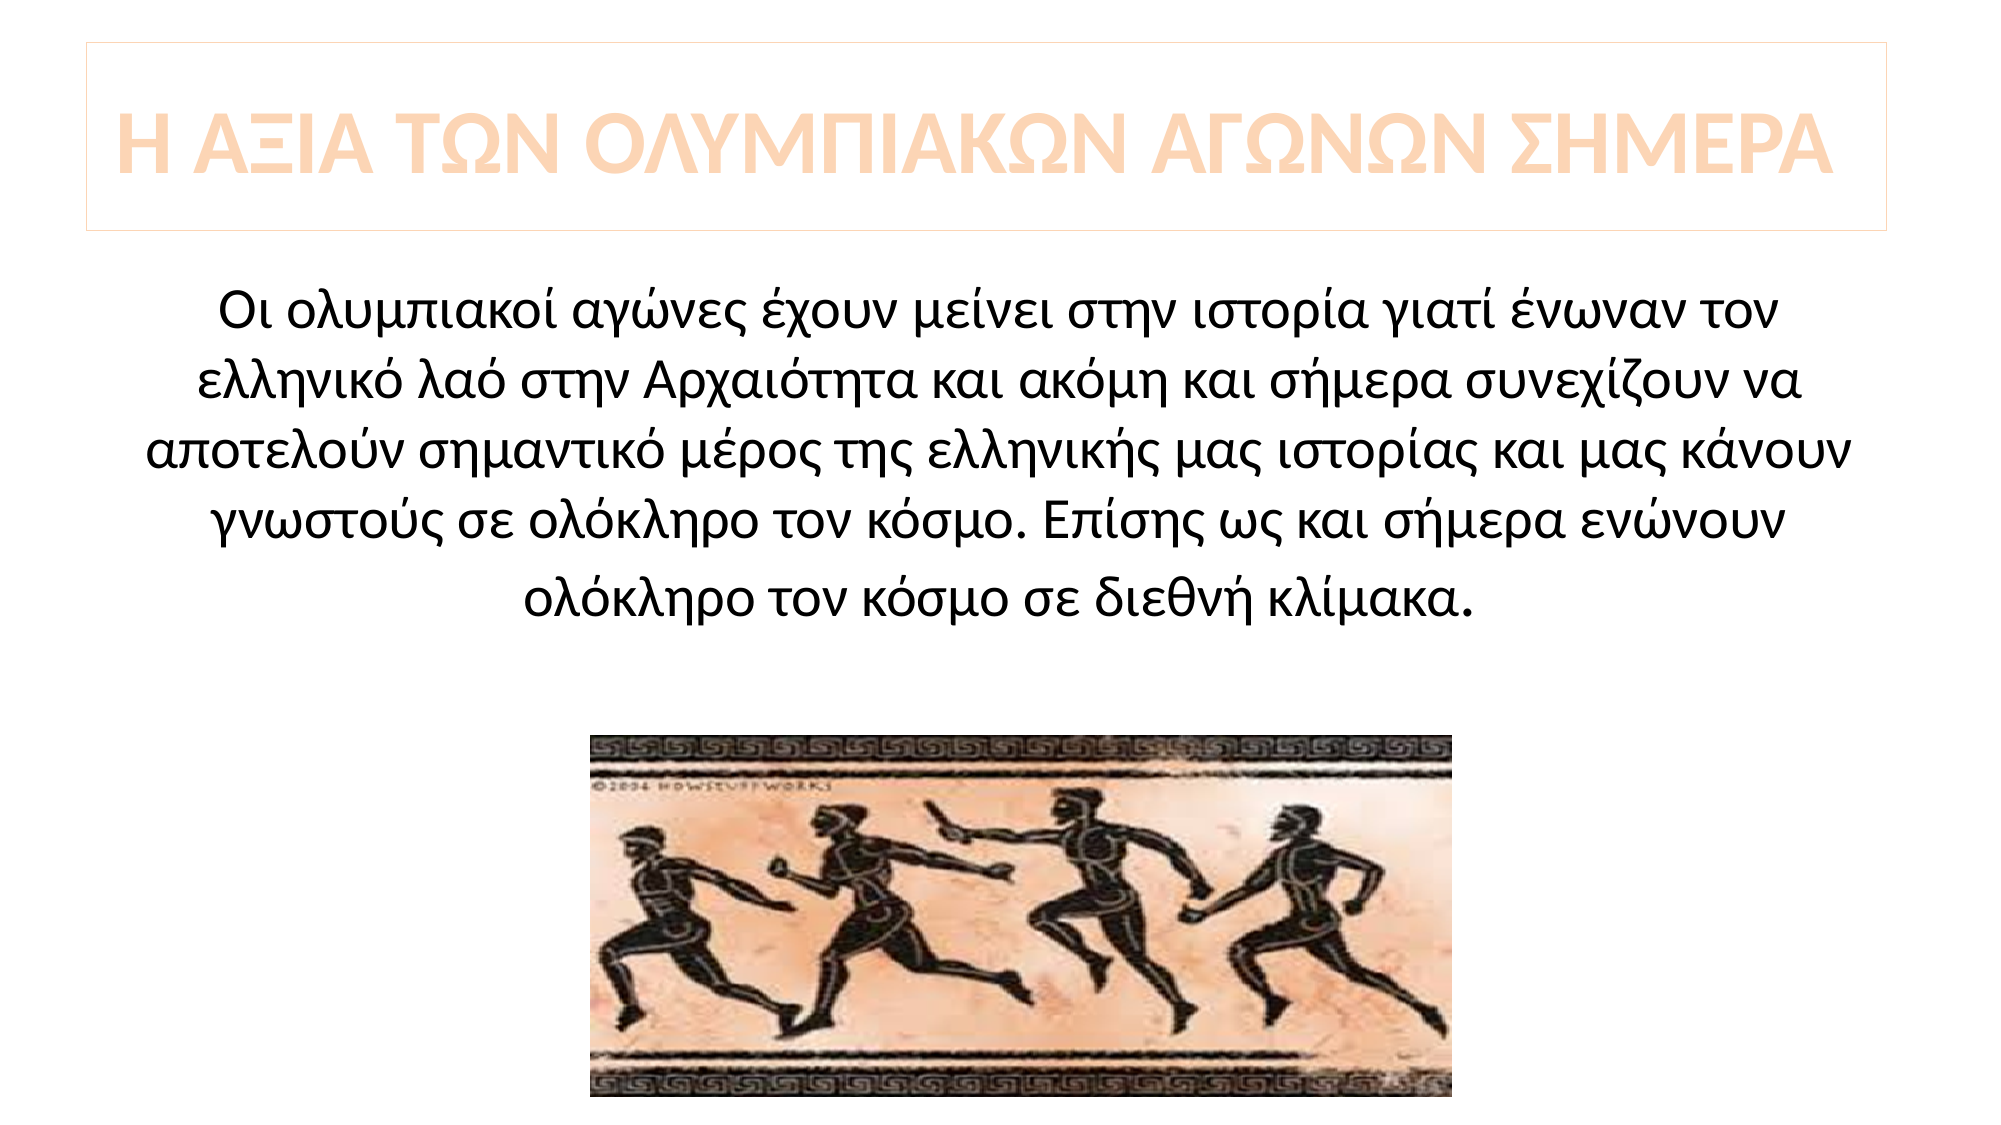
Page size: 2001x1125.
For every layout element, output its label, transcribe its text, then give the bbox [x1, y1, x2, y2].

picture [590, 735, 1452, 1097]
list Οι ολυμπιακοί αγώνες έχουν μείνει στην ιστορία γιατί ένωναν τον ελληνικό λαό στην Αρχαιότητα και ακόμη και σήμερα συνεχίζουν να αποτελούν σημαντικό μέρος της ελληνικής μας ιστορίας και μας κάνουν γνωστούς σε ολόκληρο τον κόσμο. Επίσης ως και σήμερα ενώνουν ολόκληρο τον κόσμο σε διεθνή κλίμακα. [99, 262, 1900, 1005]
title Η ΑΞΙΑ ΤΩΝ ΟΛΥΜΠΙΑΚΩΝ ΑΓΩΝΩΝ ΣΗΜΕΡΑ [86, 42, 1887, 231]
